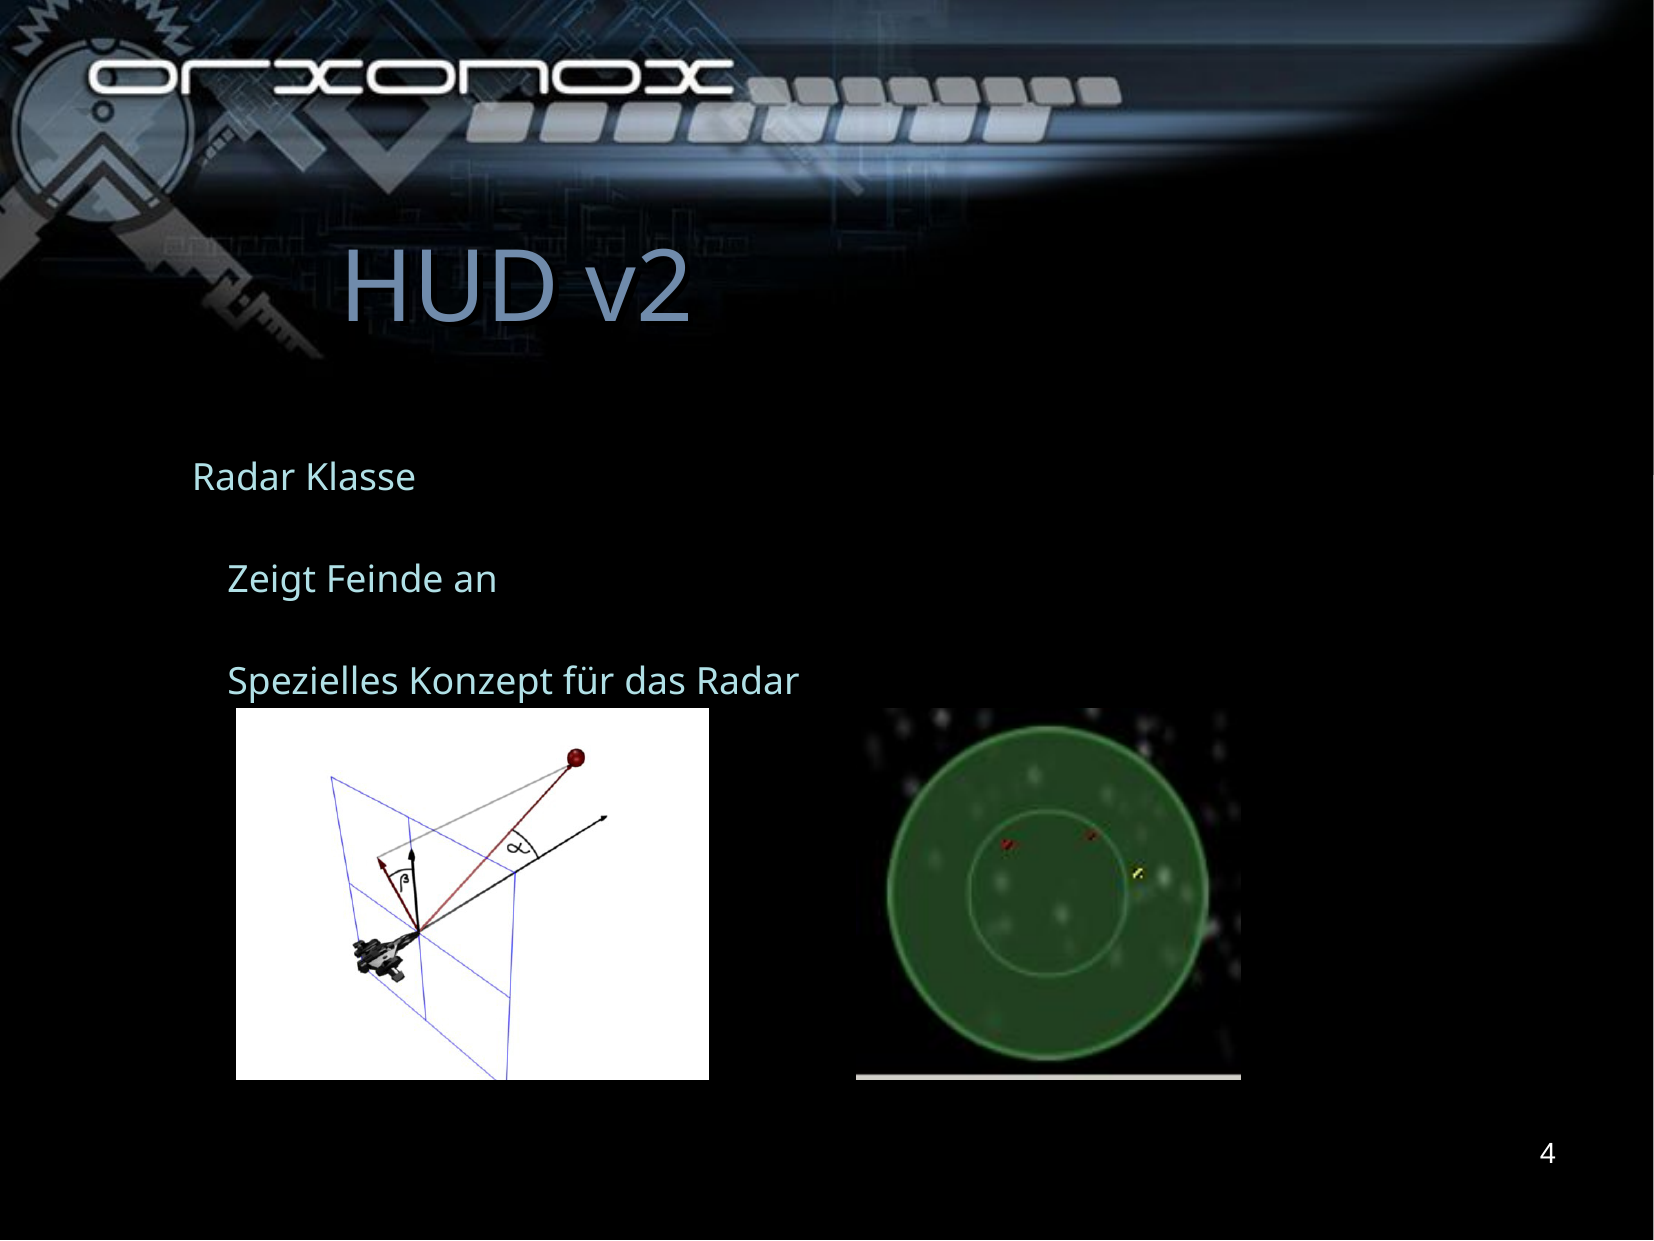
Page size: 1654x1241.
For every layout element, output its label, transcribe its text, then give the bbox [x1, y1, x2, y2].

text_box HUD v2 [324, 206, 1300, 262]
picture [236, 708, 709, 1080]
picture [0, 0, 1654, 475]
picture [856, 708, 1241, 1080]
text_box Radar Klasse Zeigt Feinde an Spezielles Konzept für das Radar [177, 442, 1329, 672]
